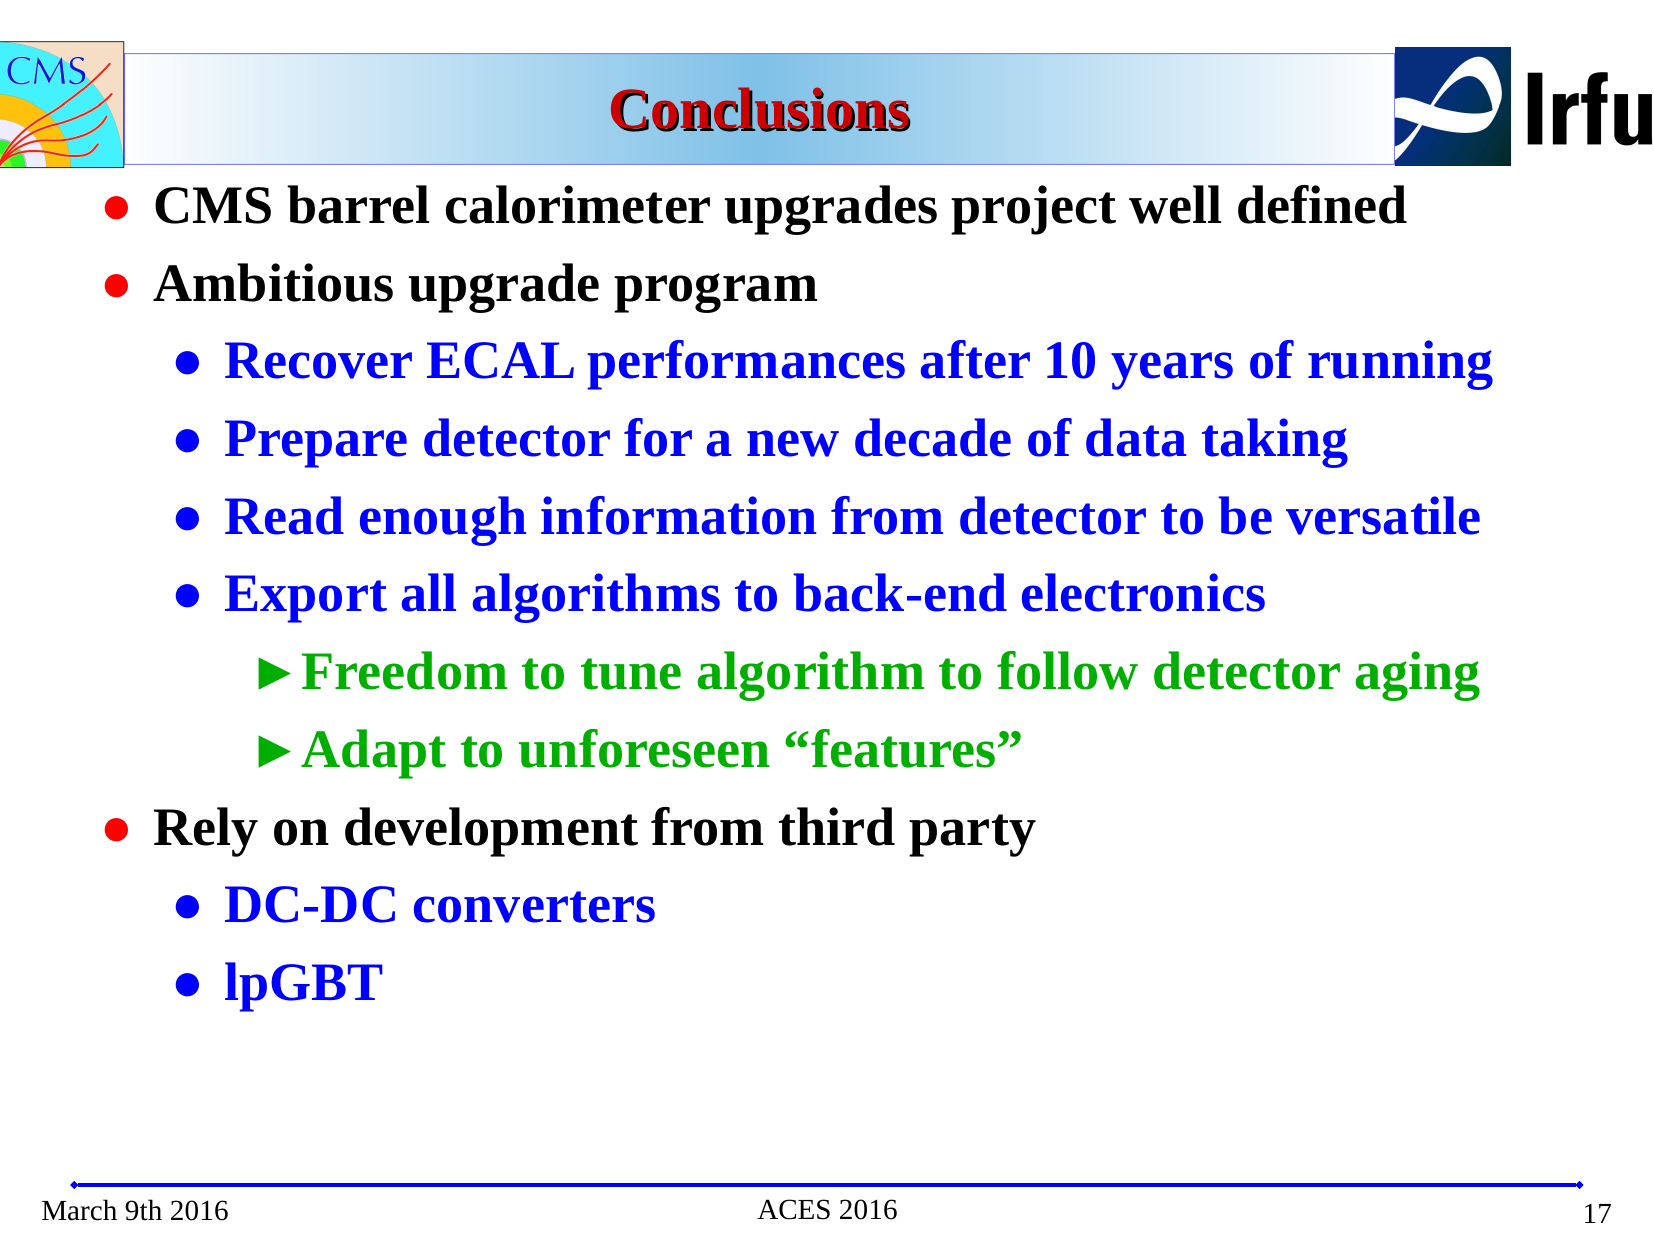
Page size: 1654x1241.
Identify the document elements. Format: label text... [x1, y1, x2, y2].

title Conclusions [124, 53, 1396, 165]
list CMS barrel calorimeter upgrades project well defined Ambitious upgrade program Recover ECAL performances after 10 years of running Prepare detector for a new decade of data taking Read enough information from detector to be versatile Export all algorithms to back-end electronics Freedom to tune algorithm to follow detector aging Adapt to unforeseen “features” Rely on development from third party DC-DC converters lpGBT [82, 174, 1571, 1185]
picture [1395, 47, 1653, 166]
picture [0, 40, 125, 169]
